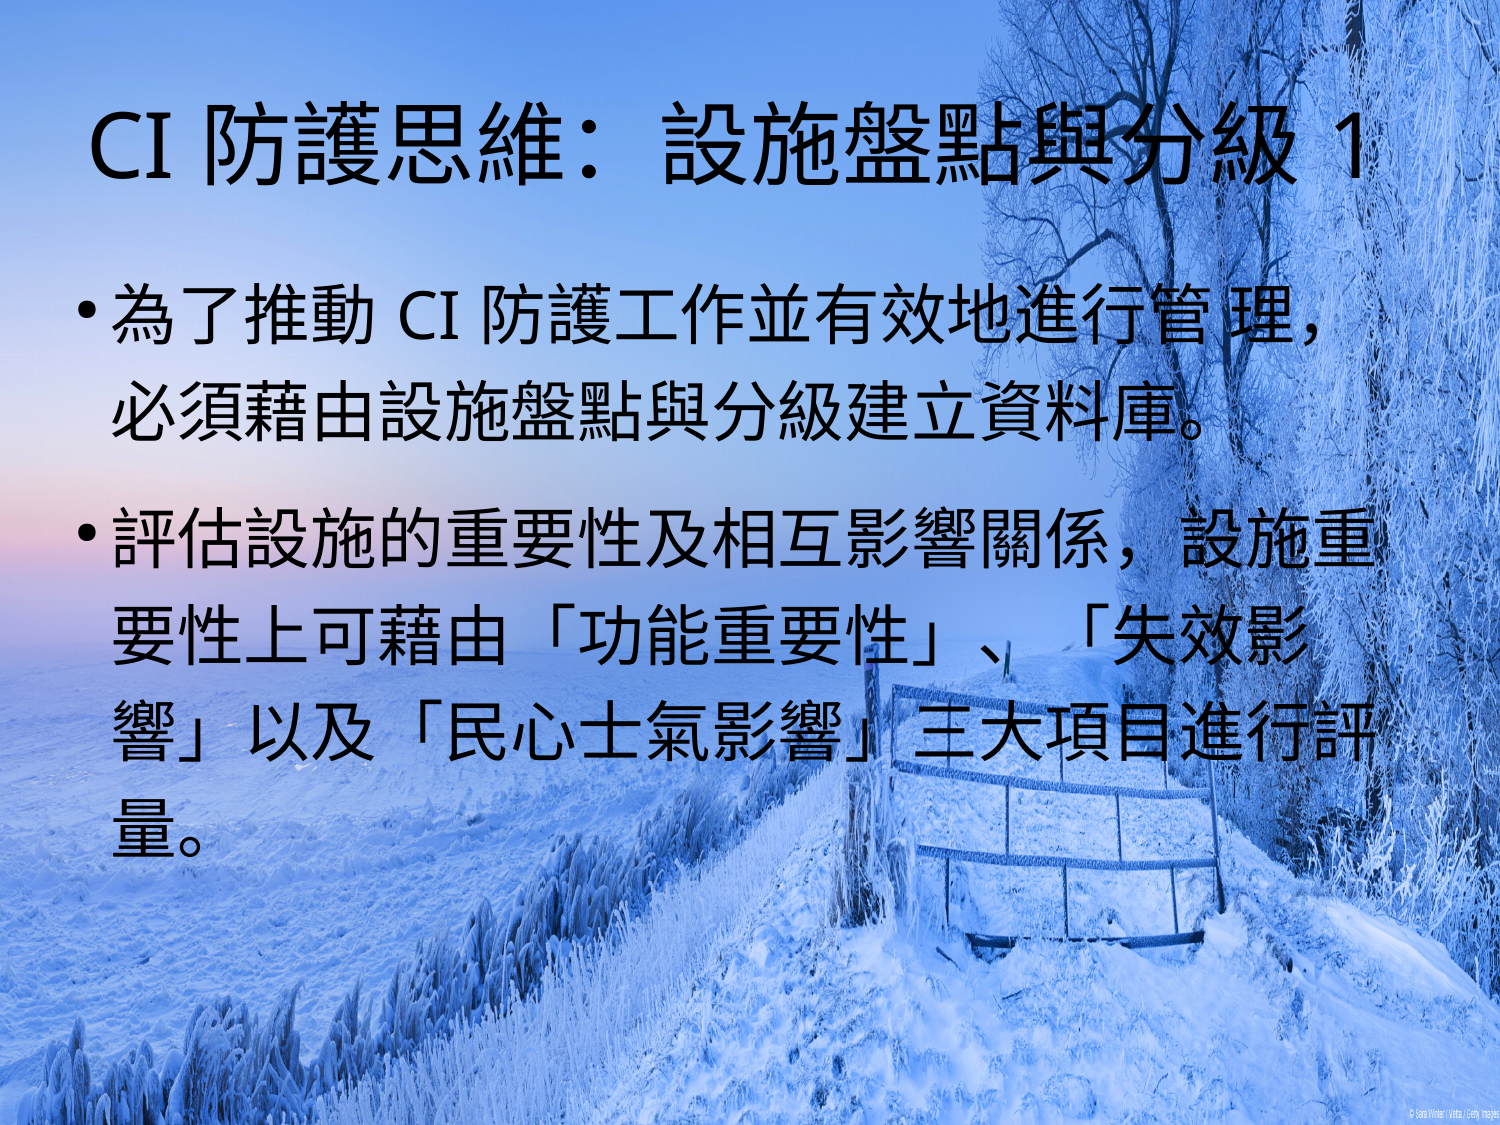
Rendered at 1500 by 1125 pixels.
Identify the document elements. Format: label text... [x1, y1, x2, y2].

title CI防護思維：設施盤點與分級1 [41, 45, 1425, 233]
picture [0, 0, 1500, 1125]
list 為了推動CI防護工作並有效地進行管 理，必須藉由設施盤點與分級建立資料庫。 評估設施的重要性及相互影響關係，設施重要性上可藉由「功能重要性」、「失效影響」以及「民心士氣影響」三大項目進行評量。 [75, 262, 1425, 1005]
